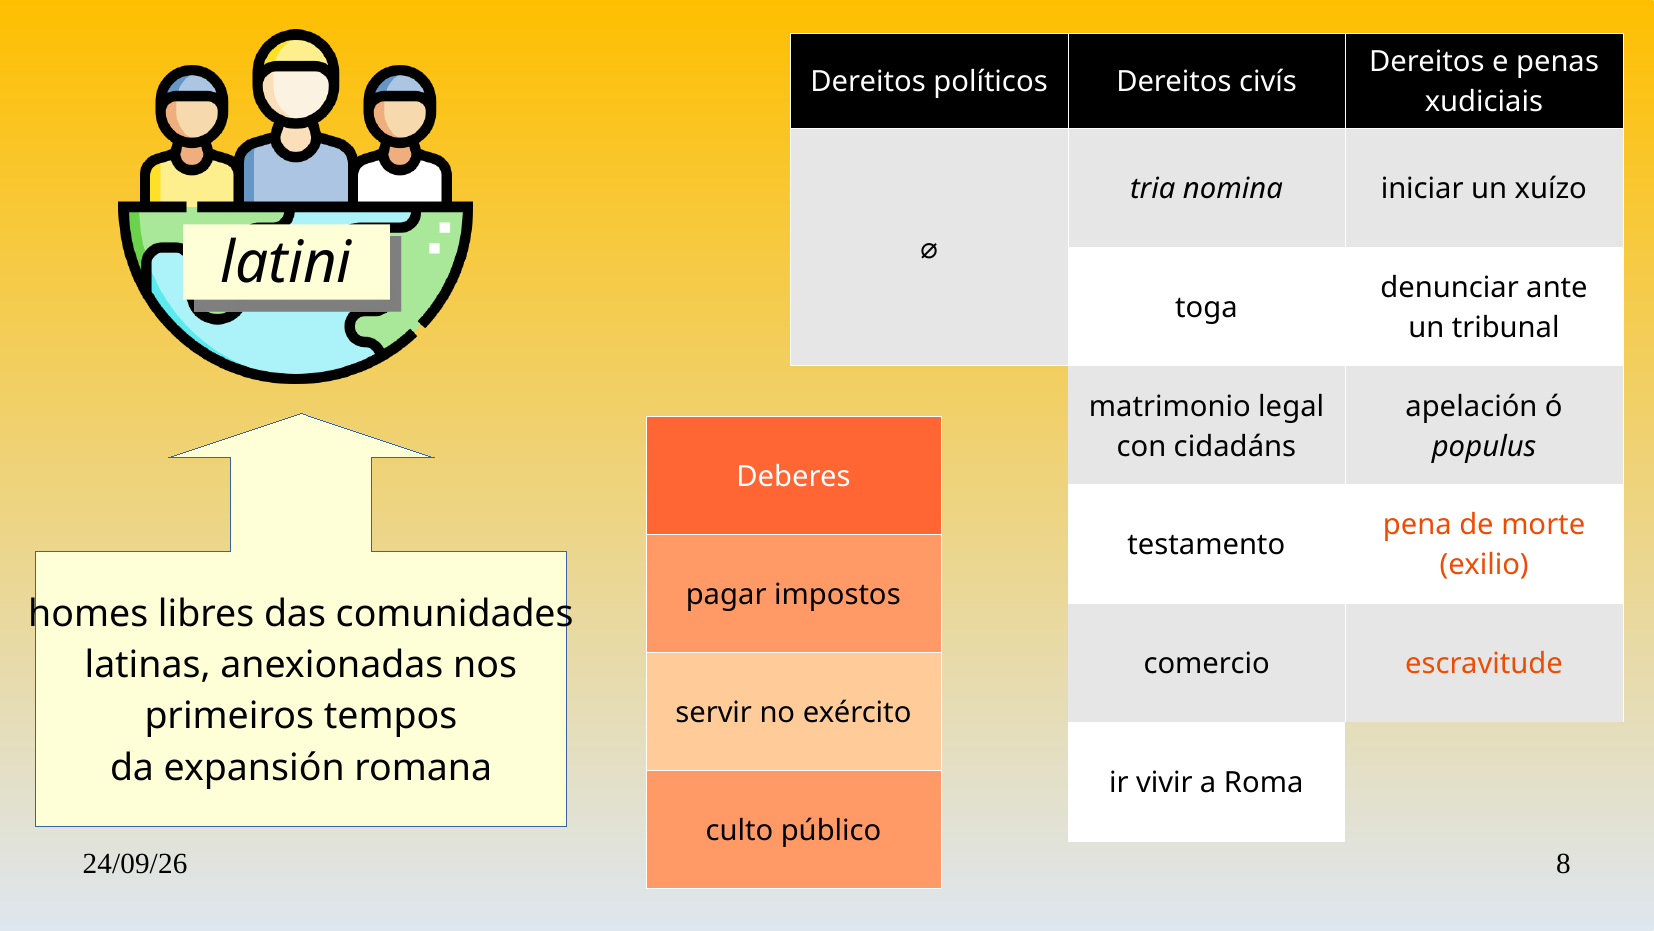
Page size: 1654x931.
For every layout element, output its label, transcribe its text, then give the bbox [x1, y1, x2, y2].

table_cell apelación ó populus [1346, 366, 1623, 484]
table_cell [790, 366, 1068, 484]
table_cell testamento [1068, 485, 1345, 603]
table_cell servir no exército [647, 653, 941, 770]
table_cell pagar impostos [647, 535, 941, 652]
table_cell denunciar ante un tribunal [1346, 248, 1623, 365]
table_cell culto público [647, 771, 941, 888]
text_box homes libres das comunidades latinas, anexionadas nos primeiros tempos da expansión romana [35, 413, 567, 827]
table_cell tria nomina [1069, 129, 1345, 247]
table_cell escravitude [1346, 604, 1623, 722]
picture [118, 29, 473, 384]
text_box latini [183, 224, 390, 300]
table_cell ⌀ [791, 129, 1068, 365]
table_cell iniciar un xuízo [1346, 129, 1623, 247]
table_cell comercio [1068, 604, 1345, 722]
table_cell toga [1069, 248, 1345, 365]
table_cell [1345, 722, 1623, 841]
table_header Dereitos políticos [791, 34, 1068, 128]
table_cell ir vivir a Roma [1068, 723, 1345, 841]
table_cell [942, 722, 1068, 841]
table_header Dereitos e penas xudiciais [1346, 34, 1623, 128]
table_header Dereitos civís [1069, 34, 1345, 128]
table_cell [942, 484, 1068, 603]
table_cell [942, 603, 1068, 722]
table_header Deberes [647, 417, 941, 534]
table_cell matrimonio legal con cidadáns [1068, 366, 1345, 484]
table_cell pena de morte (exilio) [1346, 485, 1623, 603]
